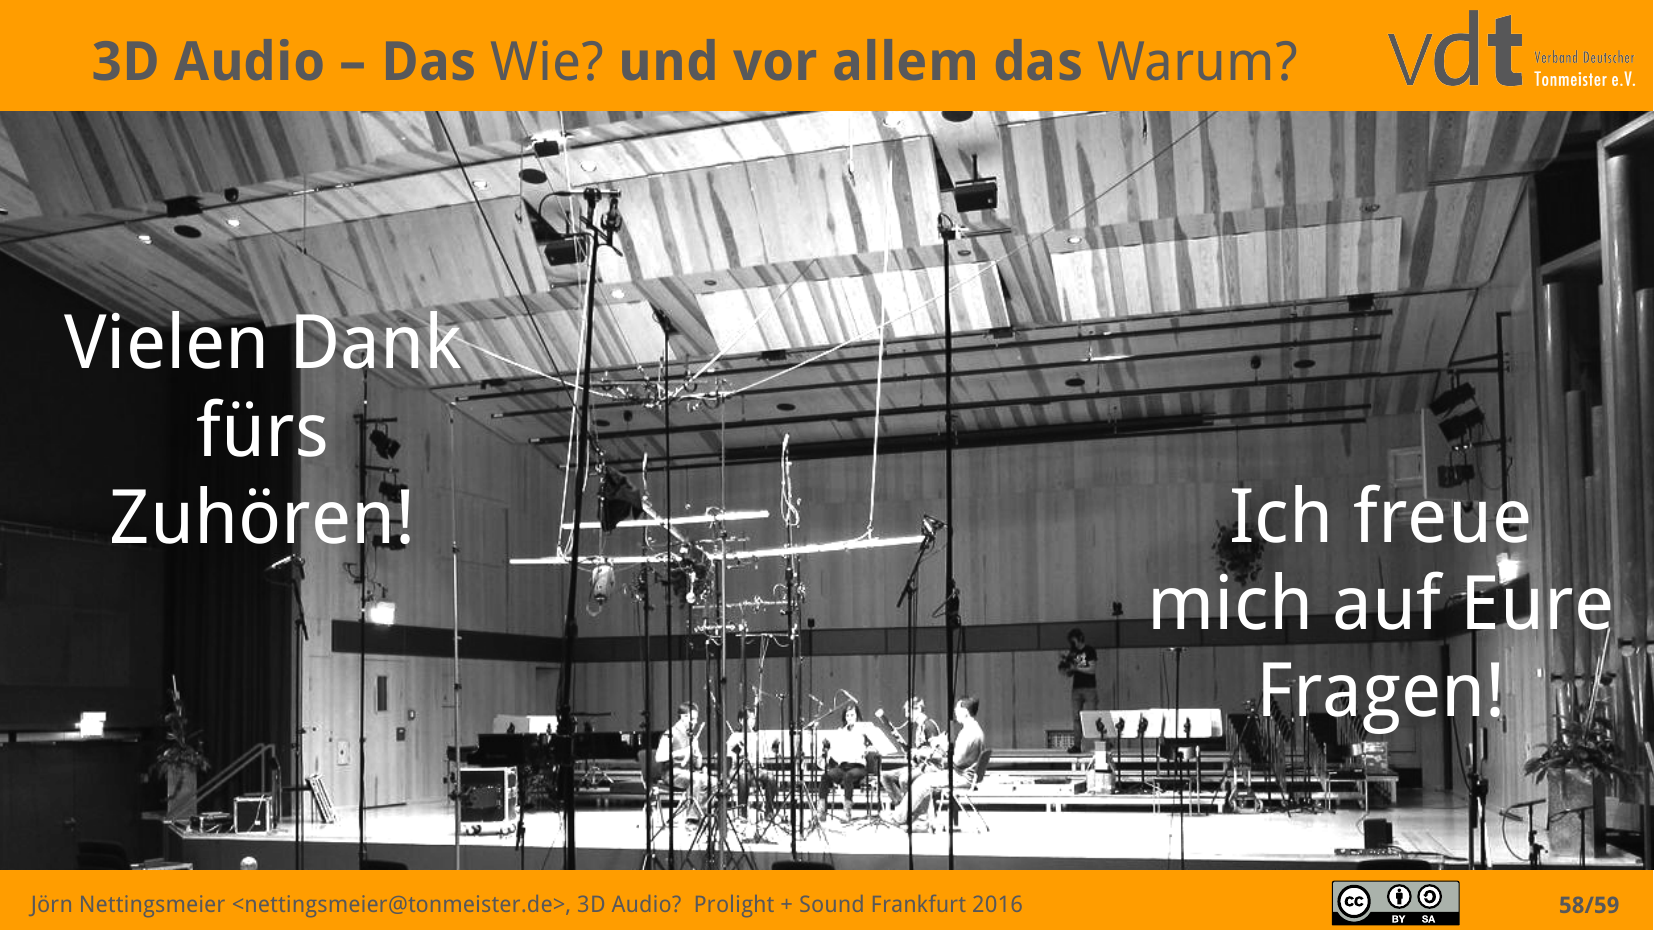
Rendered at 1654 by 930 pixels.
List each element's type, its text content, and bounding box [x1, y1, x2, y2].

picture [0, 111, 1653, 870]
list Ich freue mich auf Eure Fragen! [1073, 363, 1619, 787]
title 3D Audio – Das Wie? und vor allem das Warum? [92, 0, 1373, 126]
list Vielen Dank fürs Zuhören! [0, 299, 505, 596]
picture [1377, 0, 1646, 104]
